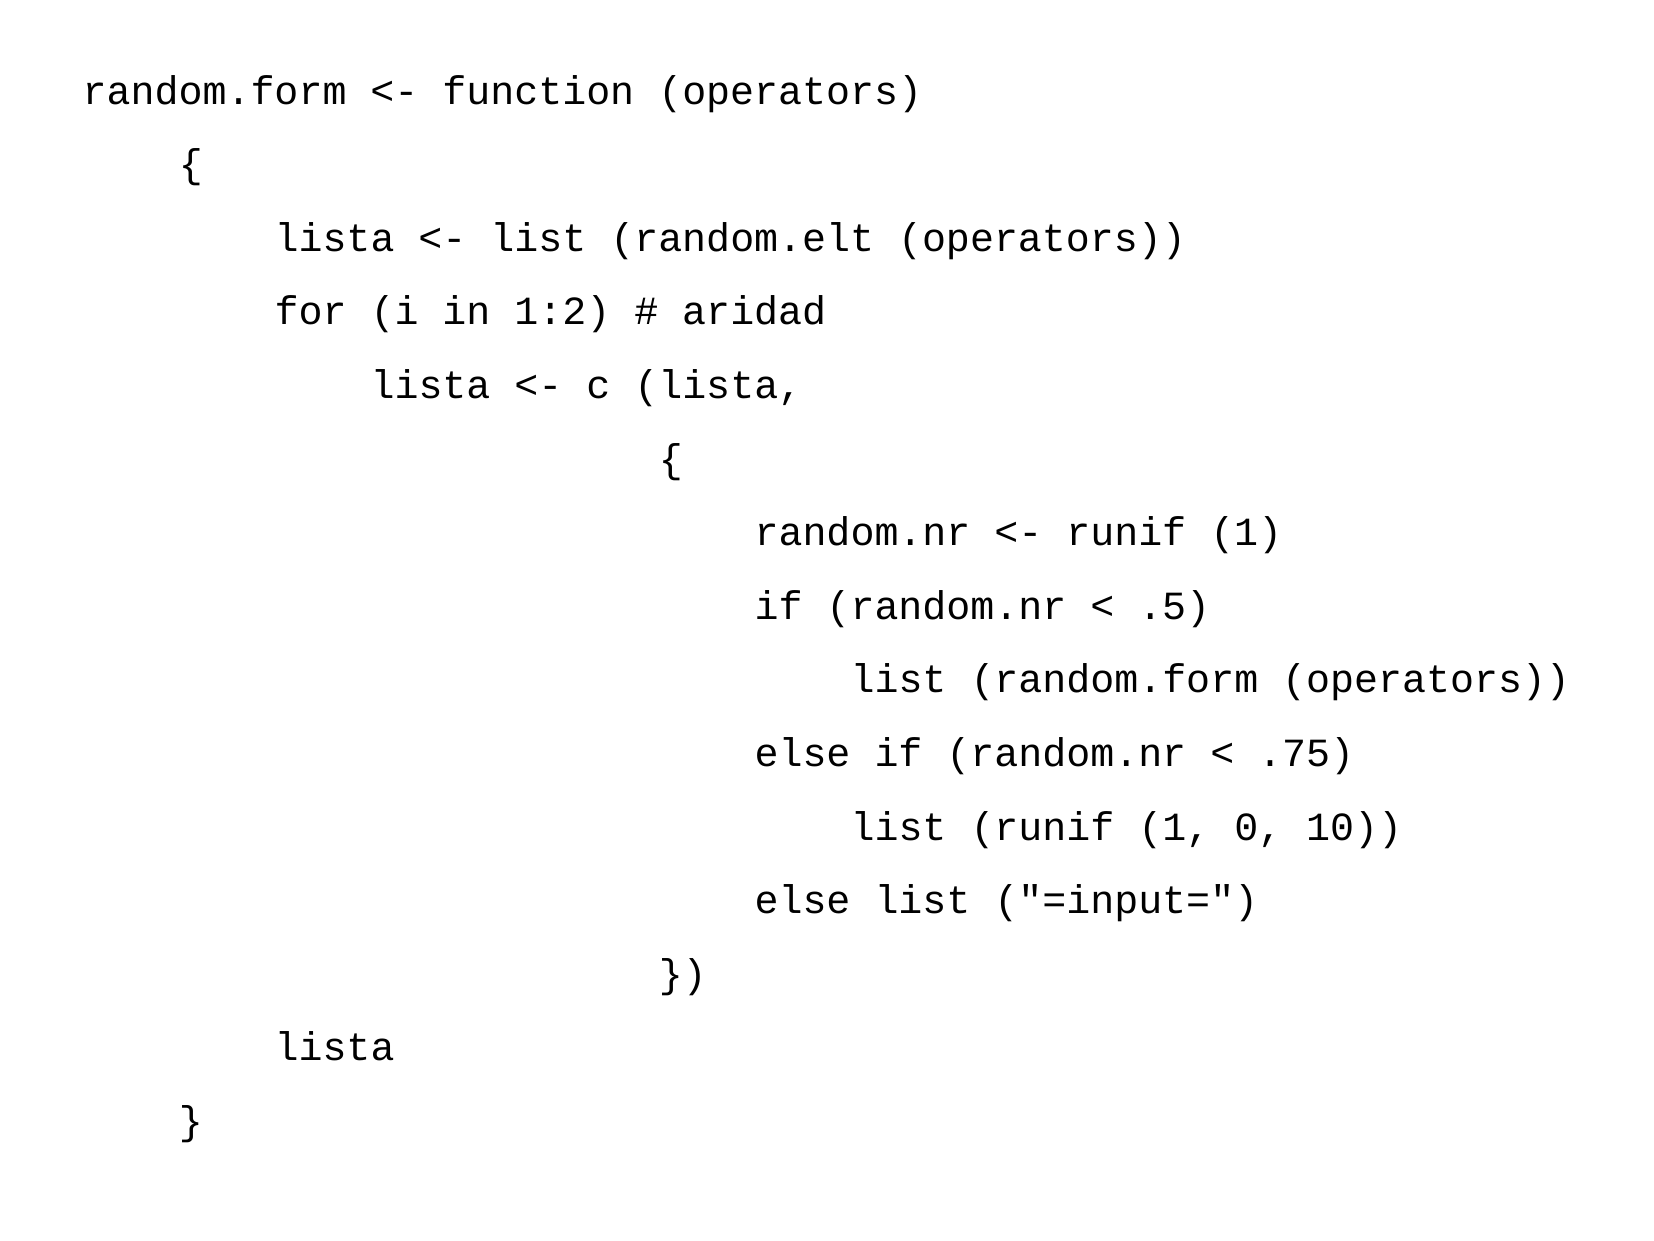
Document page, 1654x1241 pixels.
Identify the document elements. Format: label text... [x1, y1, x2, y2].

list random.form <- function (operators) { lista <- list (random.elt (operators)) for (i in 1:2) # aridad lista <- c (lista, { random.nr <- runif (1) if (random.nr < .5) list (random.form (operators)) else if (random.nr < .75) list (runif (1, 0, 10)) else list ("=input=") }) lista } [82, 70, 1571, 1182]
